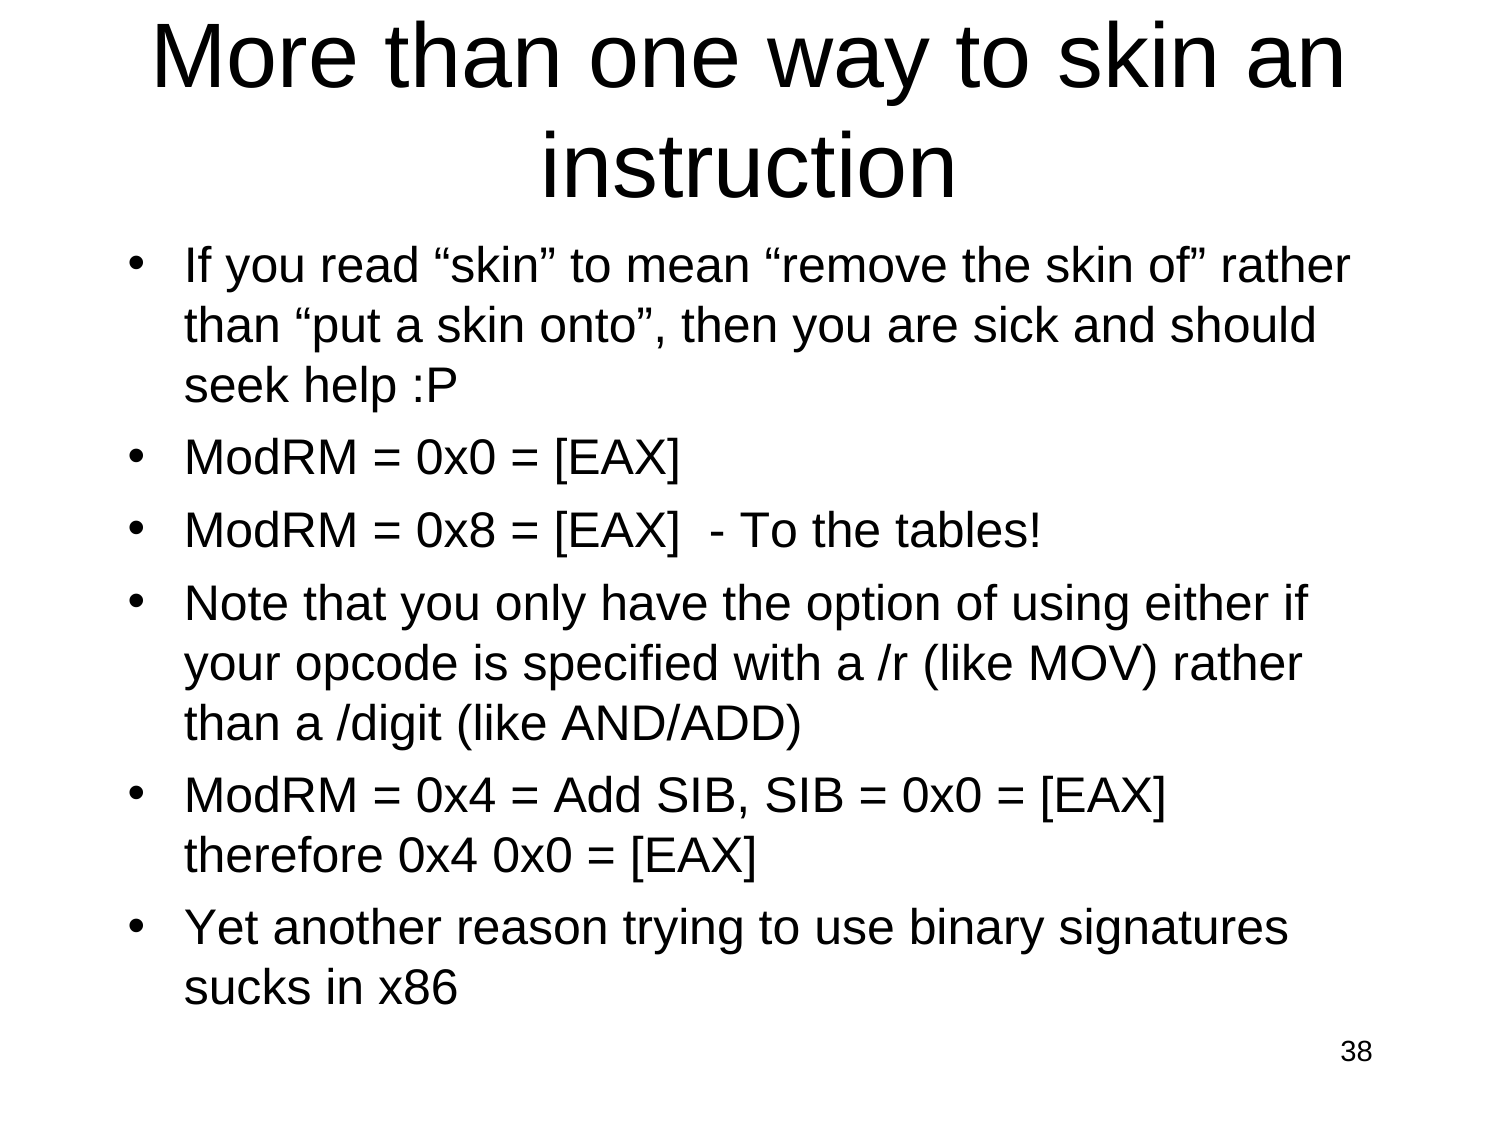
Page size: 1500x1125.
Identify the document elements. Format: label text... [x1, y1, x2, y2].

title More than one way to skin an instruction [112, 0, 1388, 224]
list If you read “skin” to mean “remove the skin of” rather than “put a skin onto”, then you are sick and should seek help :P ModRM = 0x0 = [EAX] ModRM = 0x8 = [EAX] - To the tables! Note that you only have the option of using either if your opcode is specified with a /r (like MOV) rather than a /digit (like AND/ADD) ModRM = 0x4 = Add SIB, SIB = 0x0 = [EAX] therefore 0x4 0x0 = [EAX] Yet another reason trying to use binary signatures sucks in x86 [112, 224, 1388, 1023]
text_box <number> [1074, 1025, 1388, 1101]
